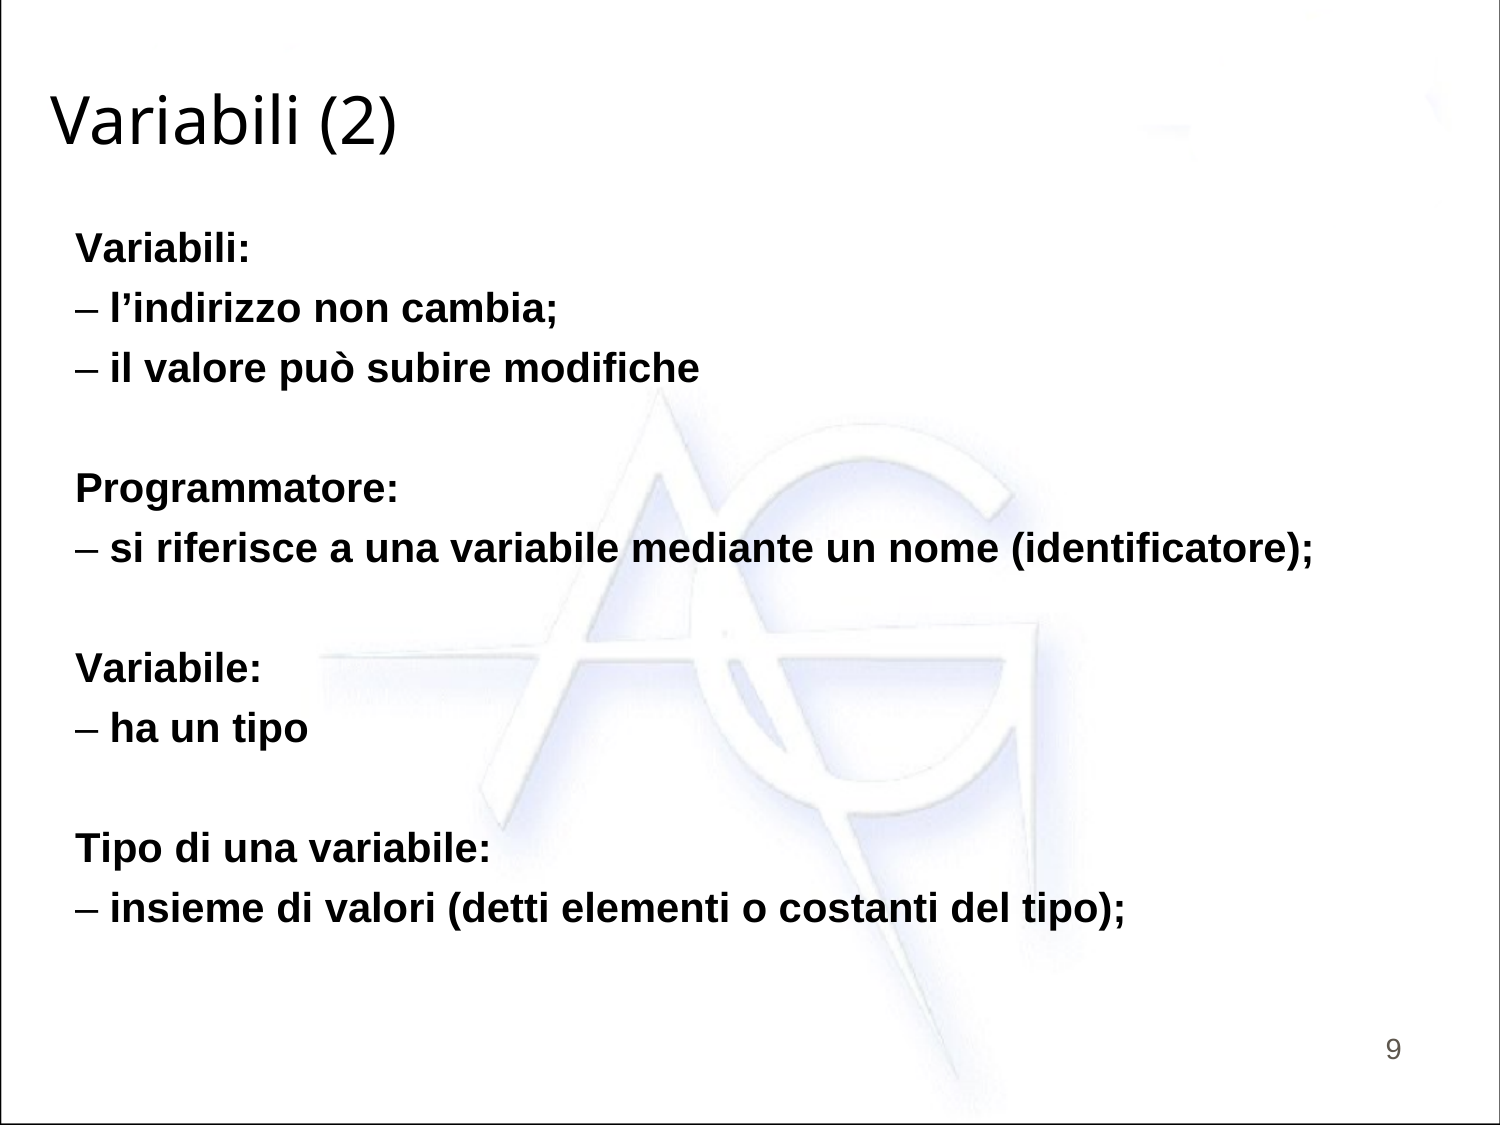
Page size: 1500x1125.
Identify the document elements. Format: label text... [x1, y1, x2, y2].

picture [0, 0, 1500, 1125]
title Variabili (2) [49, 7, 1438, 231]
list Variabili: – l’indirizzo non cambia; – il valore può subire modifiche Programmatore: – si riferisce a una variabile mediante un nome (identificatore); Variabile: – ha un tipo Tipo di una variabile: – insieme di valori (detti elementi o costanti del tipo); [74, 224, 1417, 1038]
